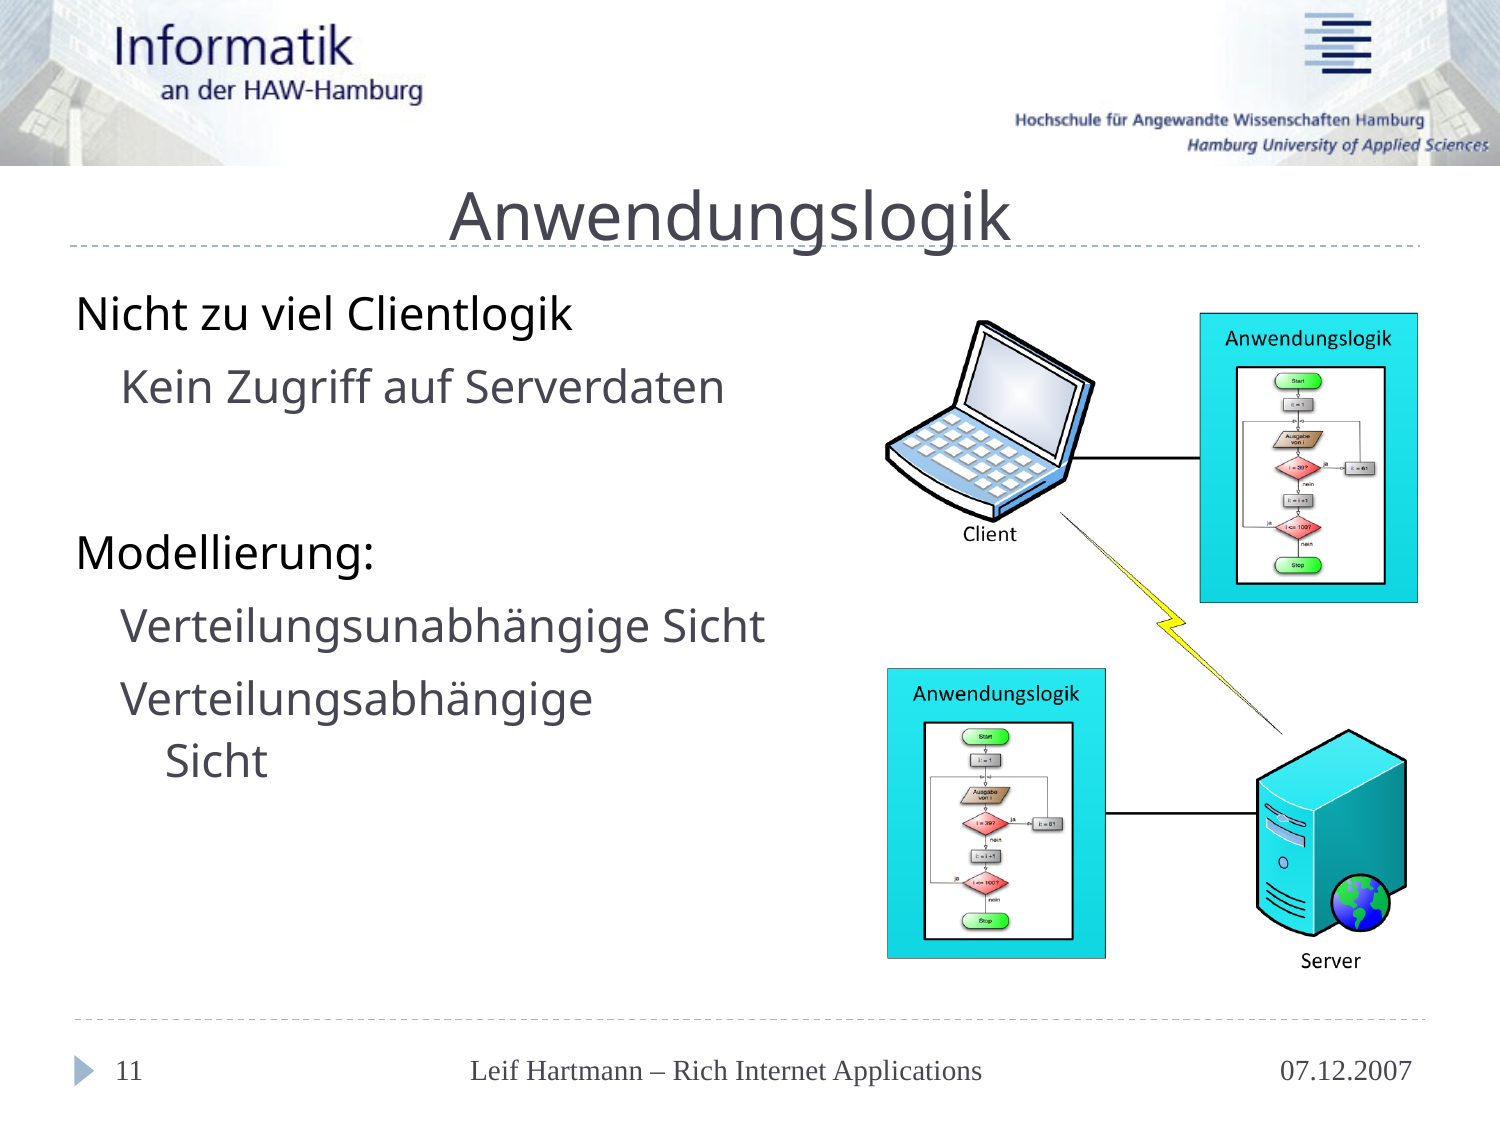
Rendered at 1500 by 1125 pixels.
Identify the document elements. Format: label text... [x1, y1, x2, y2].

picture [0, 0, 1500, 166]
title Anwendungslogik [56, 164, 1407, 266]
picture [885, 312, 1418, 975]
list Nicht zu viel Clientlogik Kein Zugriff auf Serverdaten Modellierung: Verteilungsunabhängige Sicht Verteilungsabhängige Sicht [75, 281, 768, 994]
